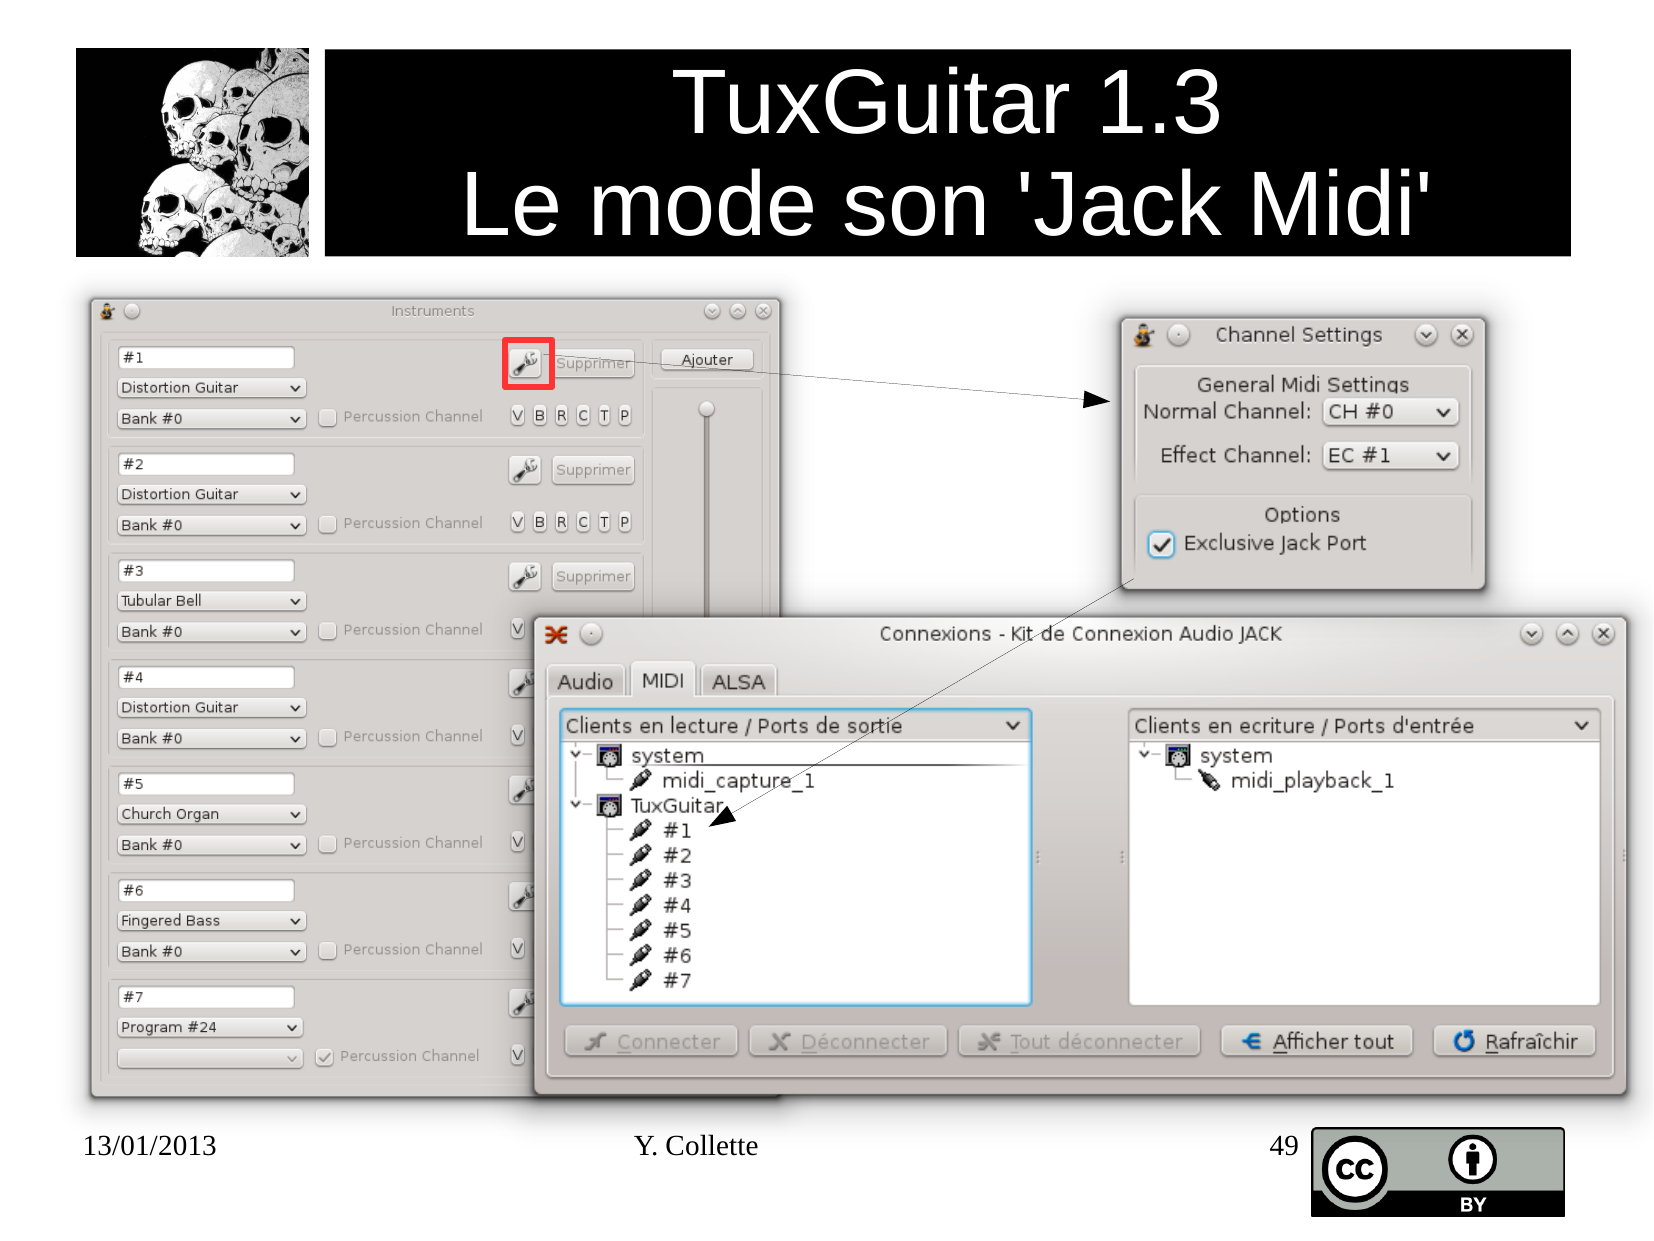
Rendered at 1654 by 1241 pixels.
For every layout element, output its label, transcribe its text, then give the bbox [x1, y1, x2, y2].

title TuxGuitar 1.3 Le mode son 'Jack Midi' [324, 49, 1571, 257]
picture [47, 48, 1654, 1217]
picture [508, 343, 549, 384]
